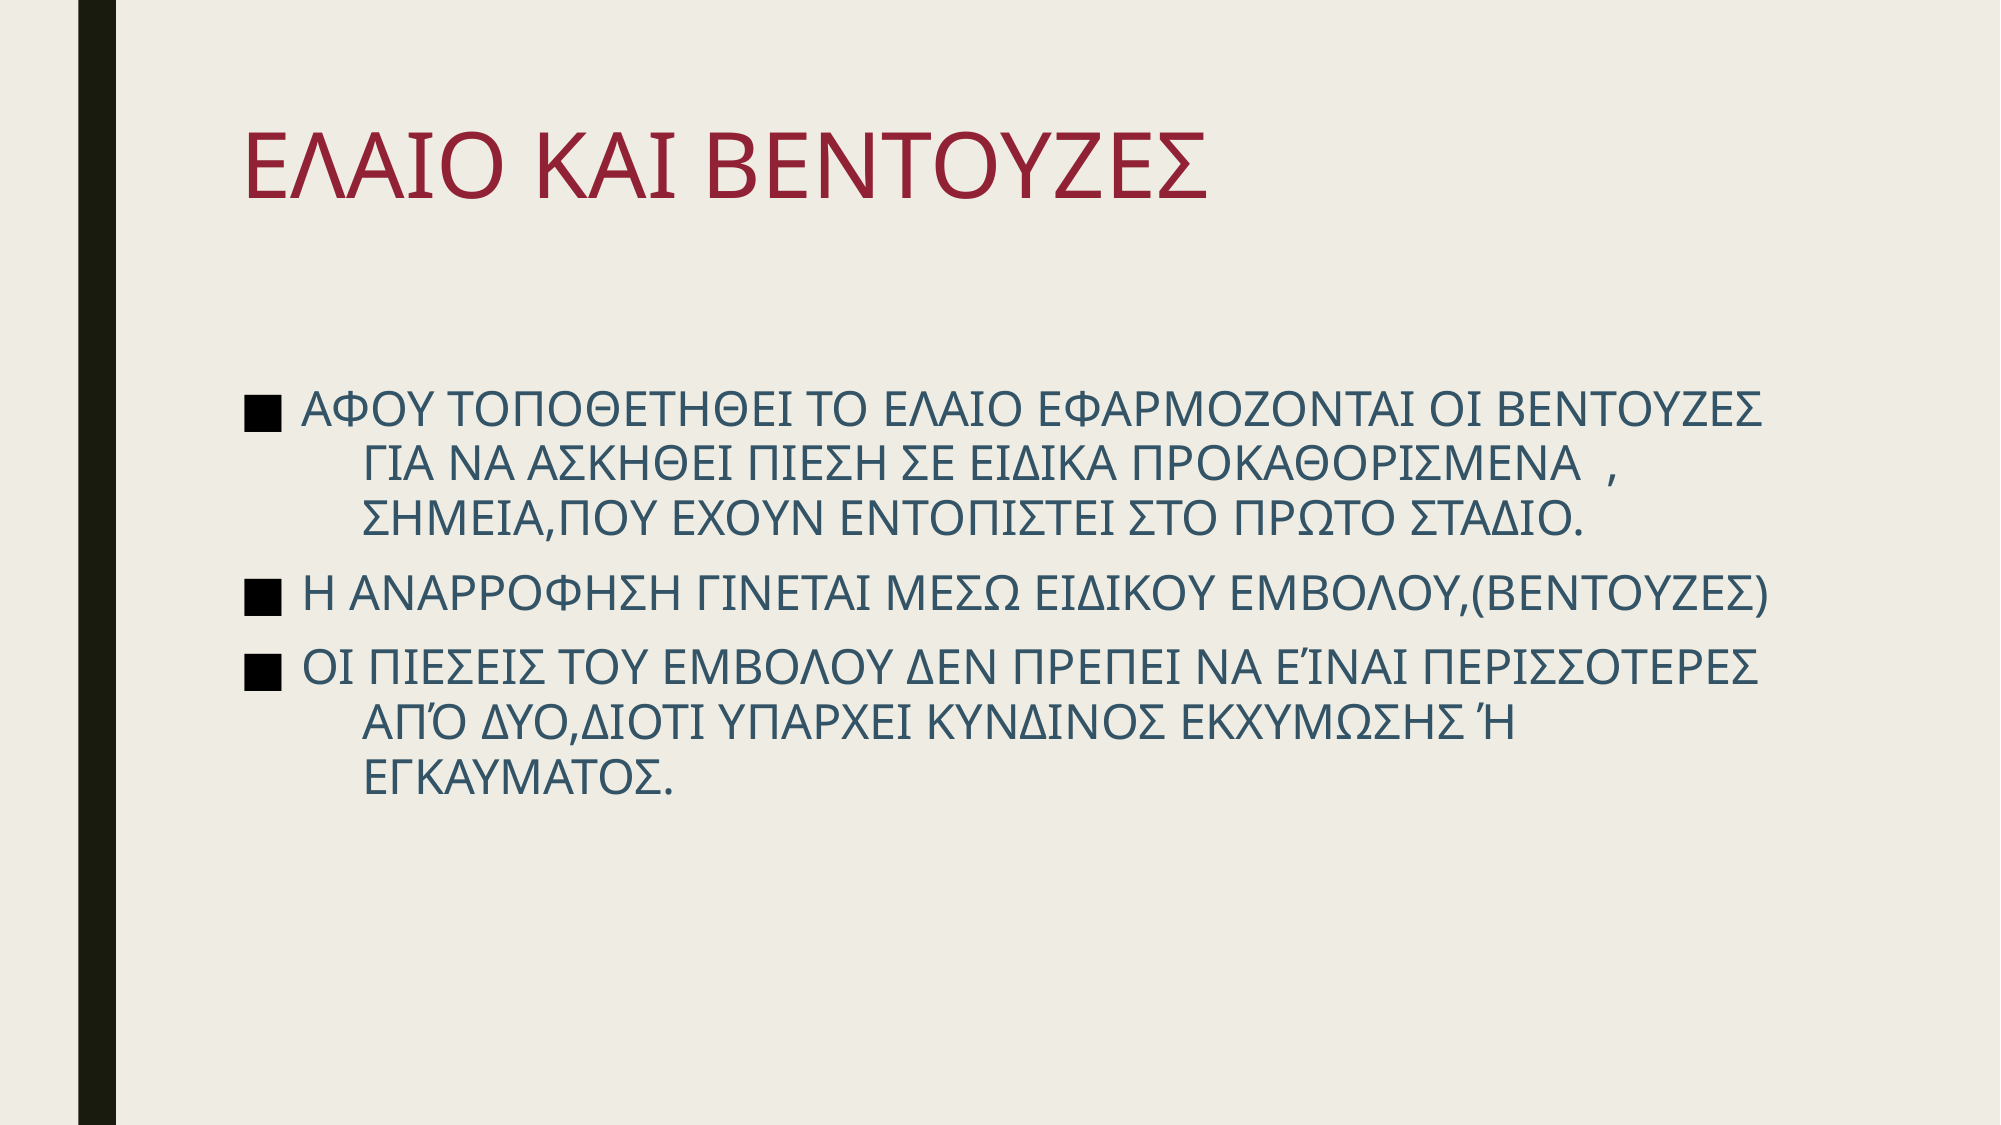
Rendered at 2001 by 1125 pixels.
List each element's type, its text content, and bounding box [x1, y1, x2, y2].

title ΕΛΑΙΟ ΚΑΙ ΒΕΝΤΟΥΖΕΣ [225, 112, 1288, 287]
list ΑΦΟΥ ΤΟΠΟΘΕΤΗΘΕΙ ΤΟ ΕΛΑΙΟ ΕΦΑΡΜΟΖΟΝΤΑΙ ΟΙ ΒΕΝΤΟΥΖΕΣ ΓΙΑ ΝΑ ΑΣΚΗΘΕΙ ΠΙΕΣΗ ΣΕ ΕΙΔΙΚΑ ΠΡΟΚΑΘΟΡΙΣΜΕΝΑ , ΣΗΜΕΙΑ,ΠΟΥ ΕΧΟΥΝ ΕΝΤΟΠΙΣΤΕΙ ΣΤΟ ΠΡΩΤΟ ΣΤΑΔΙΟ. Η ΑΝΑΡΡΟΦΗΣΗ ΓΙΝΕΤΑΙ ΜΕΣΩ ΕΙΔΙΚΟΥ ΕΜΒΟΛΟΥ,(ΒΕΝΤΟΥΖΕΣ) ΟΙ ΠΙΕΣΕΙΣ ΤΟΥ ΕΜΒΟΛΟΥ ΔΕΝ ΠΡΕΠΕΙ ΝΑ ΕΊΝΑΙ ΠΕΡΙΣΣΟΤΕΡΕΣ ΑΠΌ ΔΥΟ,ΔΙΟΤΙ ΥΠΑΡΧΕΙ ΚΥΝΔΙΝΟΣ ΕΚΧΥΜΩΣΗΣ Ή ΕΓΚΑΥΜΑΤΟΣ. [225, 375, 1801, 914]
